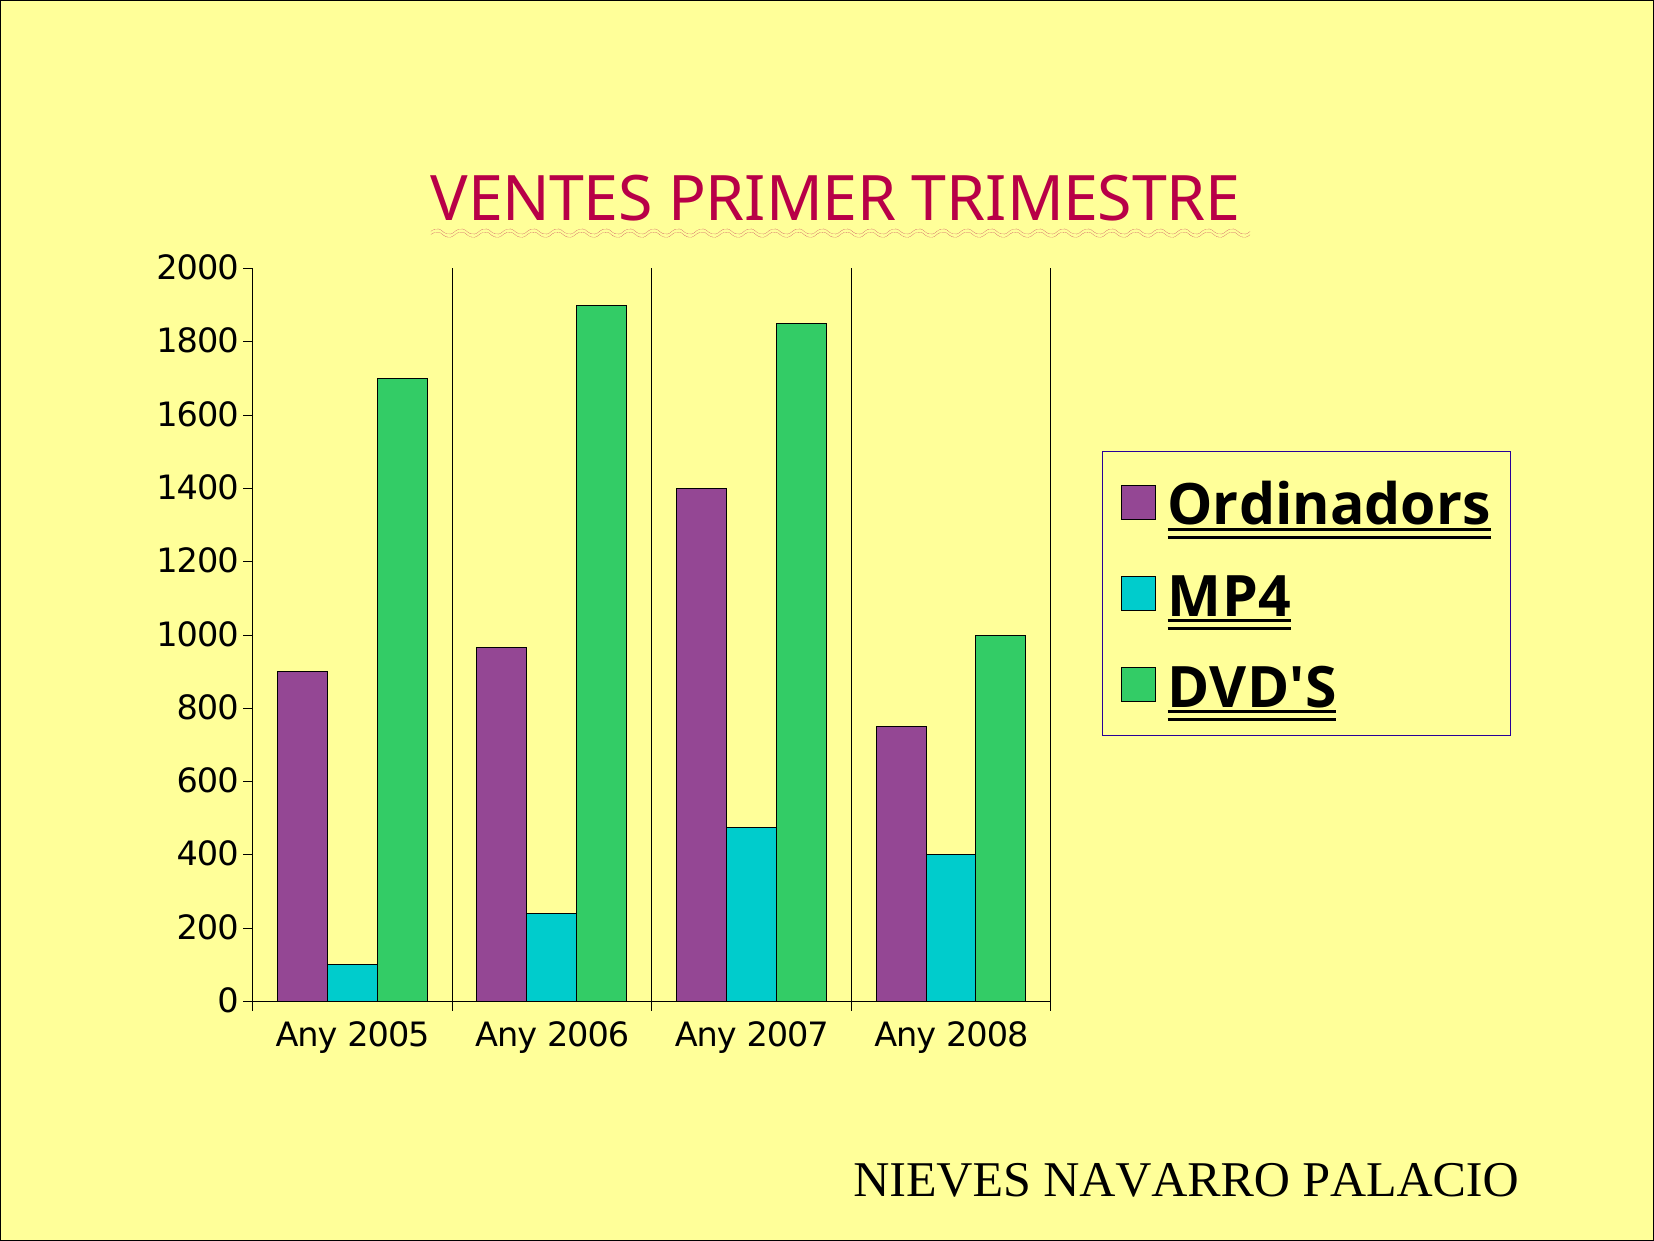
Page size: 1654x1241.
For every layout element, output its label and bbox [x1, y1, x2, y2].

chart [128, 114, 1512, 1074]
